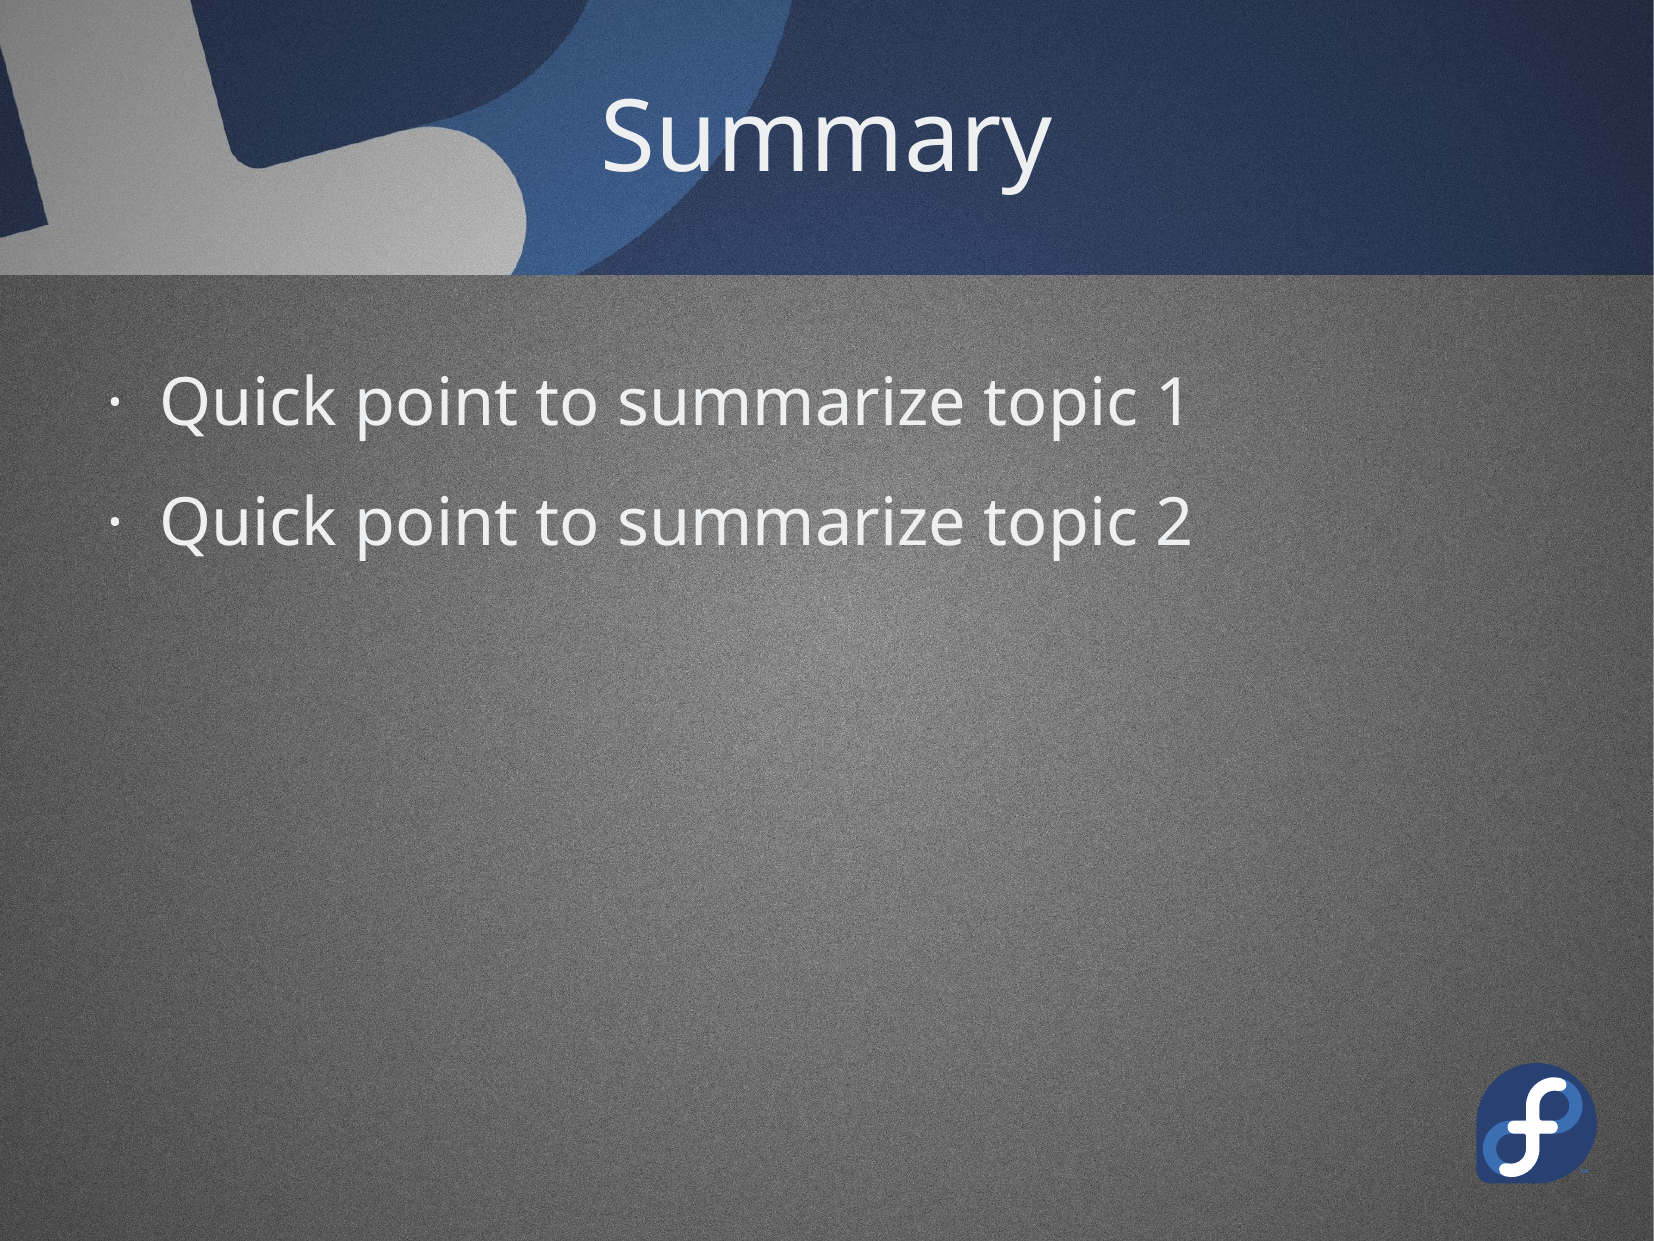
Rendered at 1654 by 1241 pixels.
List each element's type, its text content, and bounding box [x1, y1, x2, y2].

list Quick point to summarize topic 1 Quick point to summarize topic 2 [88, 354, 1565, 1063]
title Summary [88, 29, 1565, 237]
picture [0, 0, 1654, 1241]
